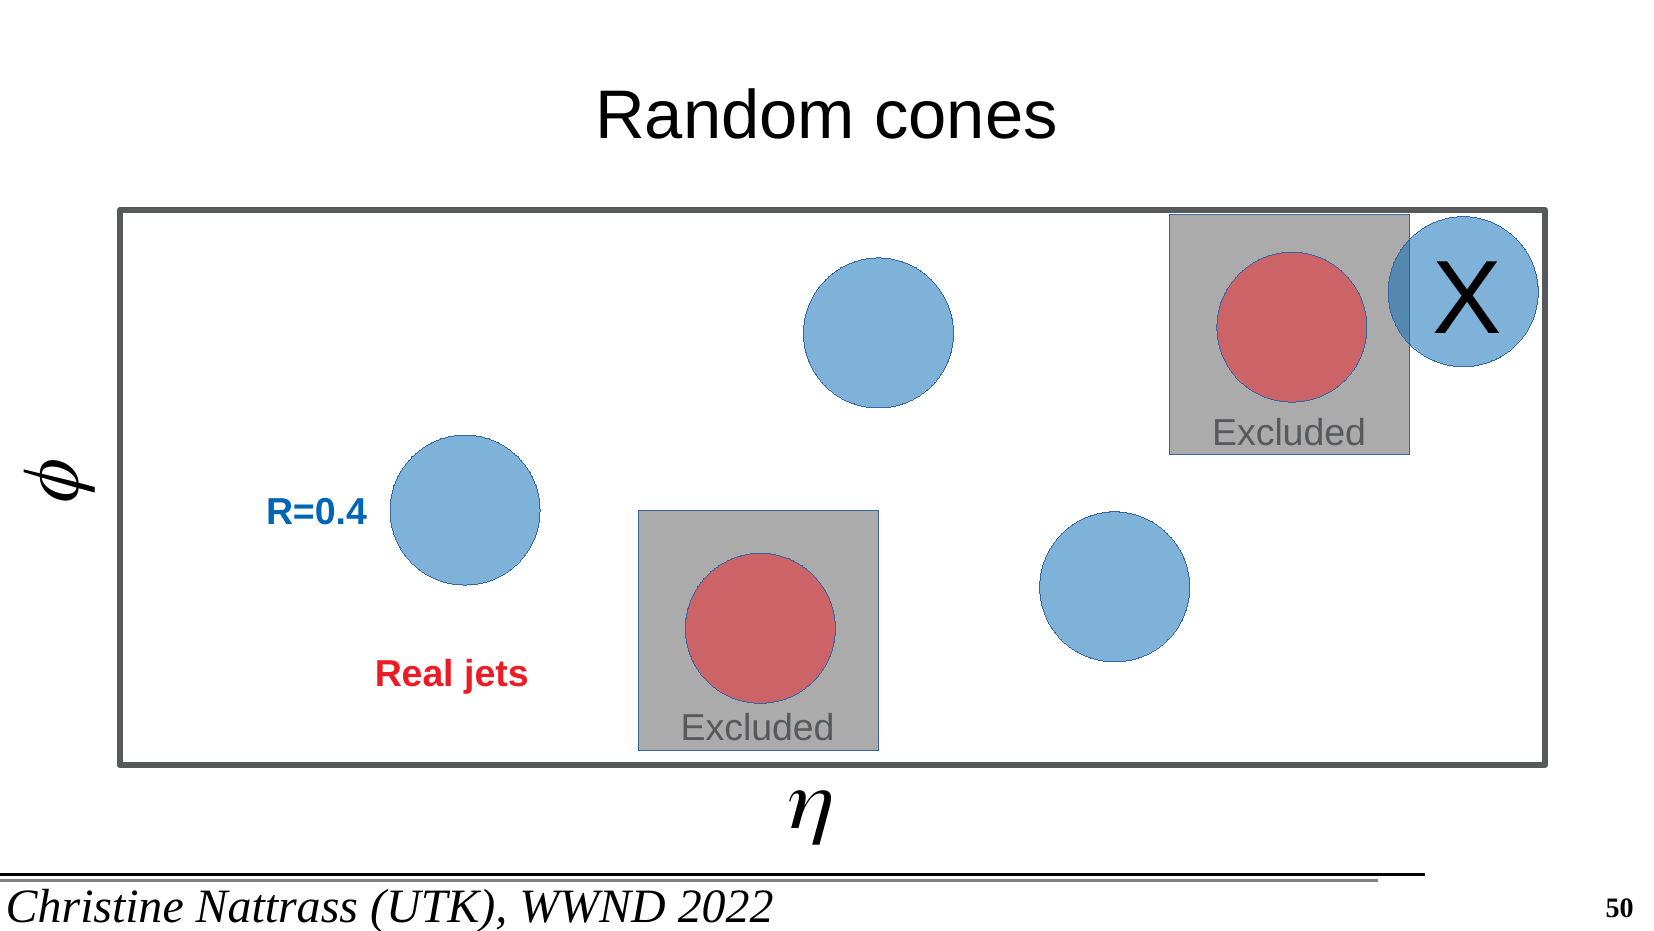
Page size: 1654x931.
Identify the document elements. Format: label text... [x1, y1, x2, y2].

text_box Excluded [665, 699, 876, 756]
text_box X [1418, 232, 1546, 364]
text_box Excluded [1197, 403, 1408, 461]
text_box Real jets [360, 645, 556, 702]
chart [21, 456, 101, 515]
text_box R=0.4 [251, 483, 402, 544]
text_box [120, 210, 1546, 766]
title Random cones [82, 37, 1571, 193]
chart [772, 786, 838, 849]
